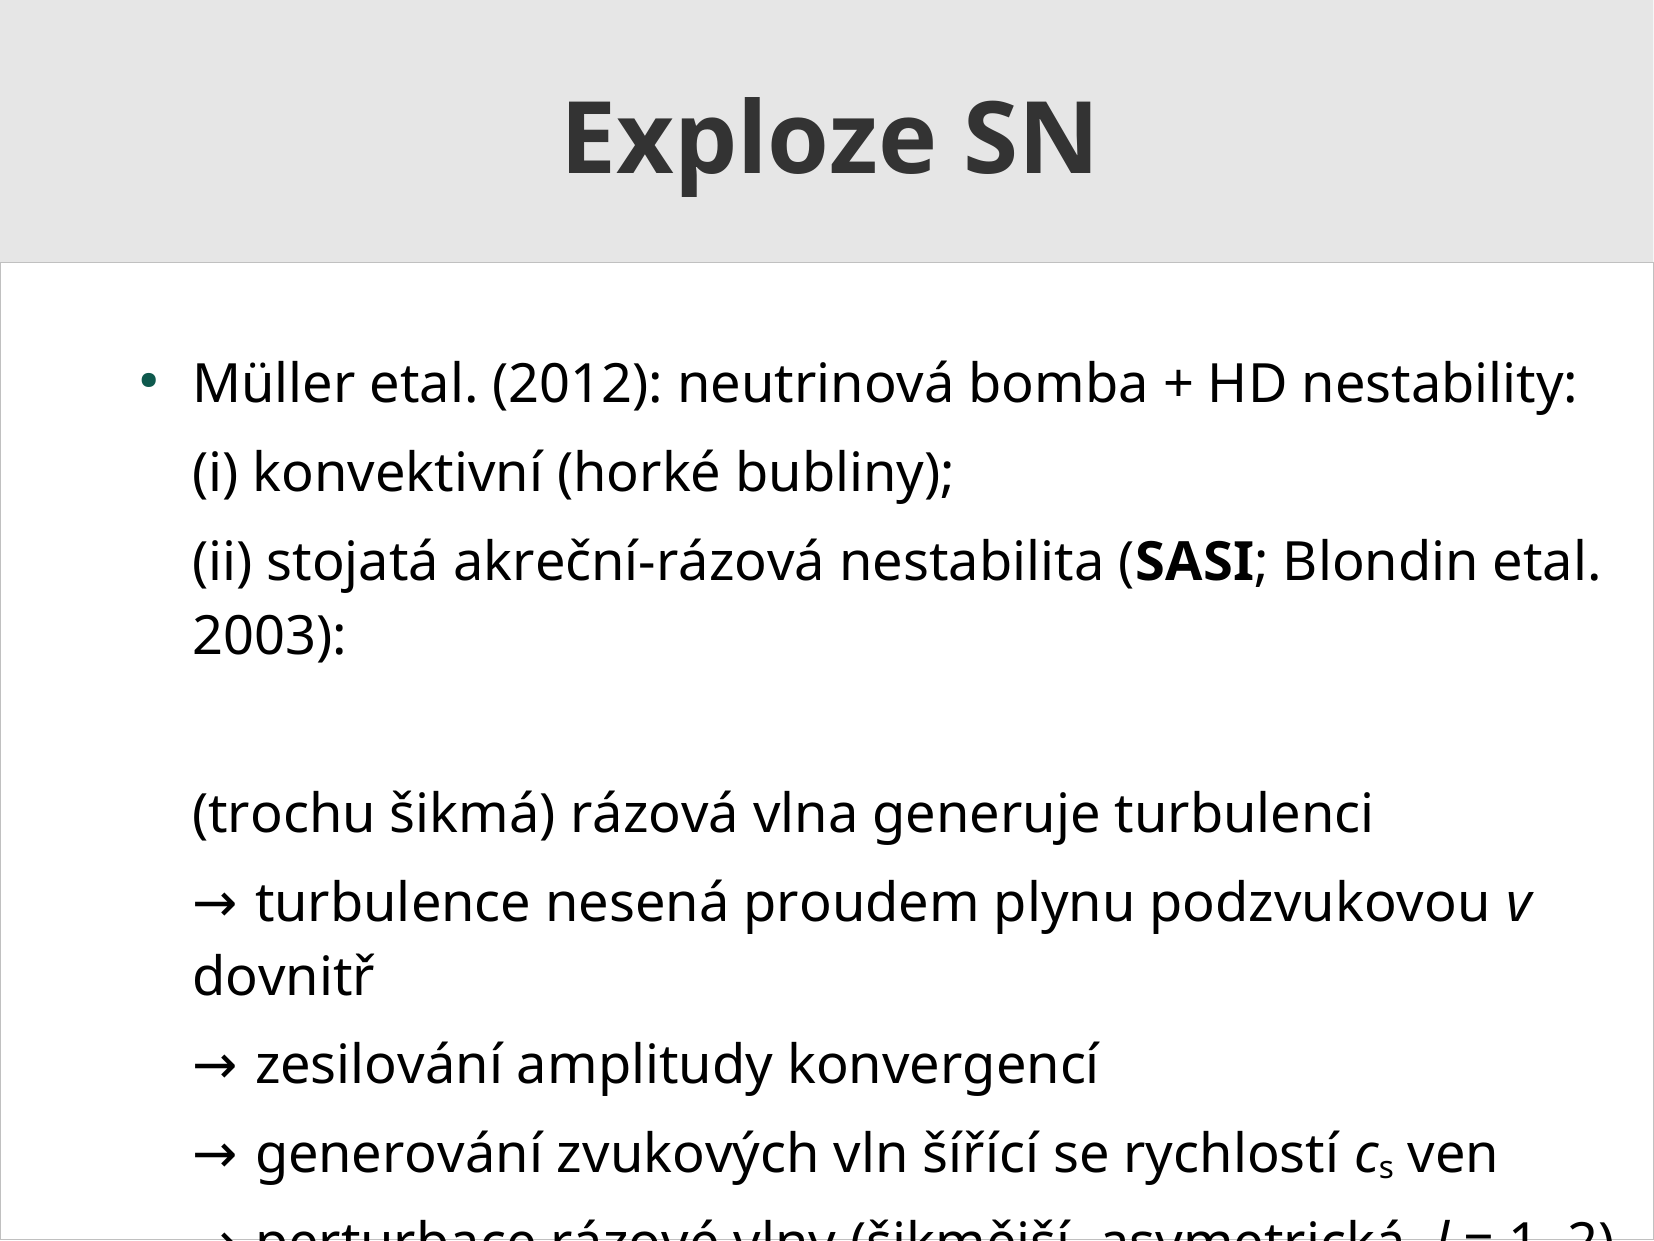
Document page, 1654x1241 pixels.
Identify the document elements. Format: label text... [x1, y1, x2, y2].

list Müller etal. (2012): neutrinová bomba + HD nestability: (i) konvektivní (horké bubliny); (ii) stojatá akreční-rázová nestabilita (SASI; Blondin etal. 2003): (trochu šikmá) rázová vlna generuje turbulenci → turbulence nesená proudem plynu podzvukovou v dovnitř → zesilování amplitudy konvergencí → generování zvukových vln šířící se rychlostí cs ven → perturbace rázové vlny (šikmější, asymetrická, l = 1, 2) → tato vytváří více turbulence... [121, 344, 1621, 1241]
title Exploze SN [124, 31, 1537, 239]
